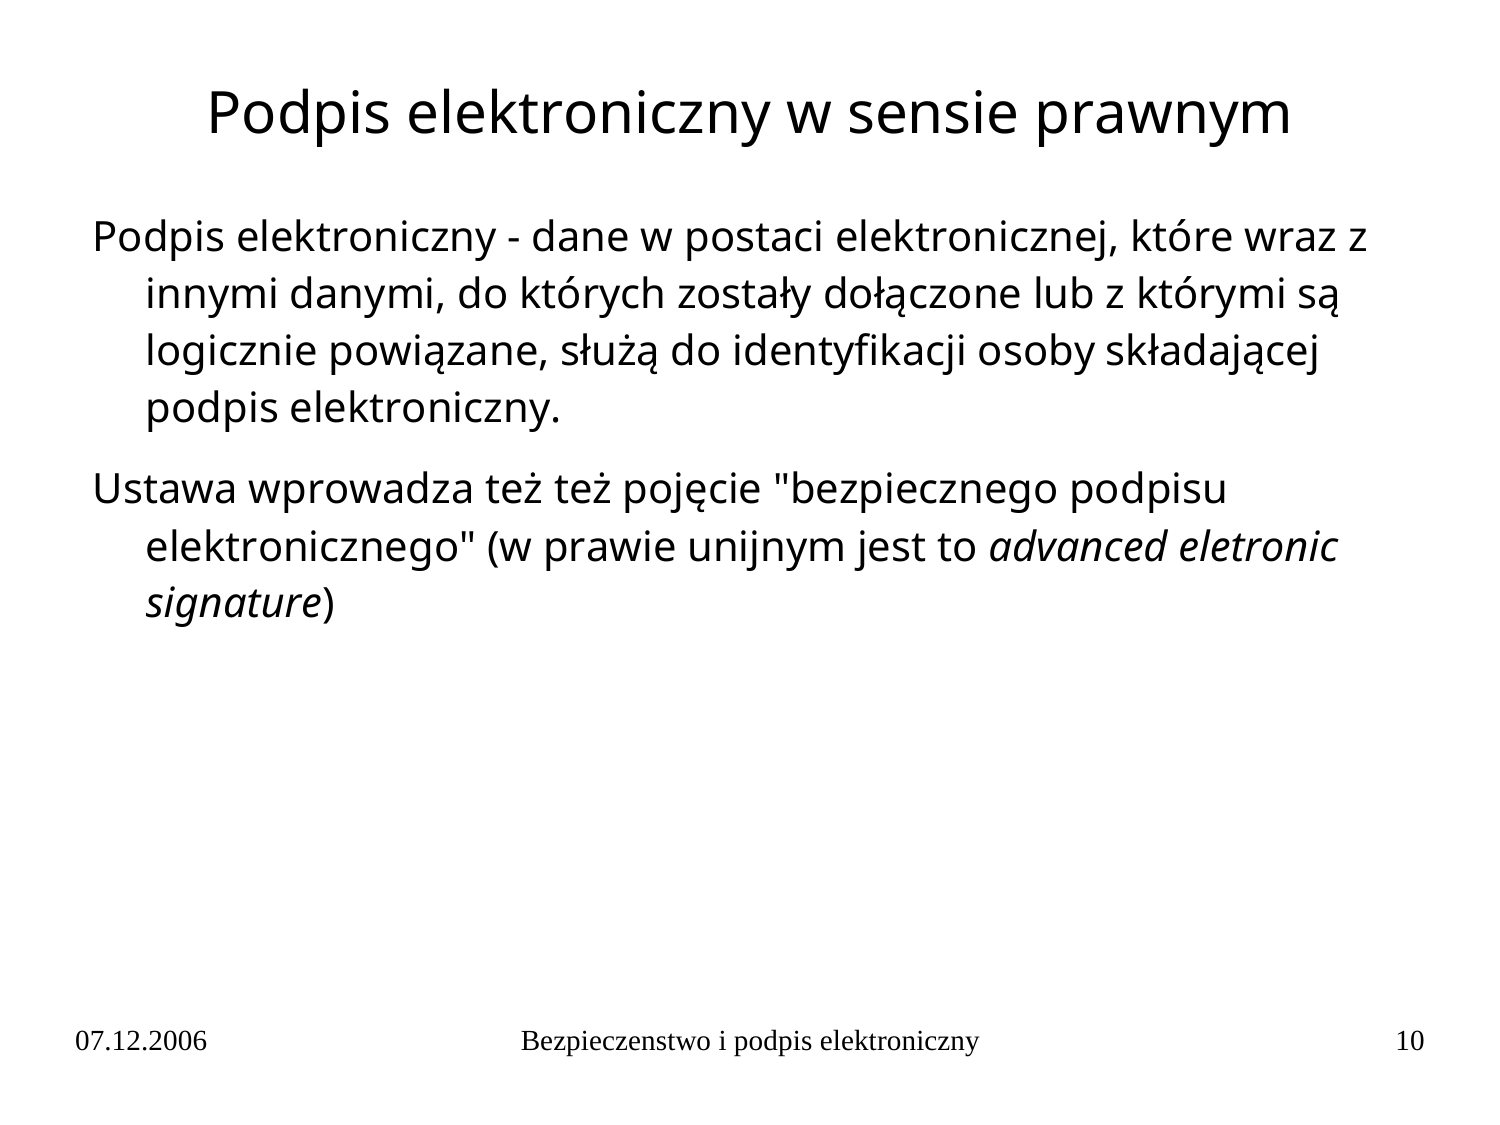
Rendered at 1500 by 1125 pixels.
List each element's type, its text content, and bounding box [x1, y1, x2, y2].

title Podpis elektroniczny w sensie prawnym [75, 52, 1425, 170]
list Podpis elektroniczny - dane w postaci elektronicznej, które wraz z innymi danymi, do których zostały dołączone lub z którymi są logicznie powiązane, służą do identyfikacji osoby składającej podpis elektroniczny. Ustawa wprowadza też też pojęcie "bezpiecznego podpisu elektronicznego" (w prawie unijnym jest to advanced eletronic signature) [75, 206, 1425, 991]
